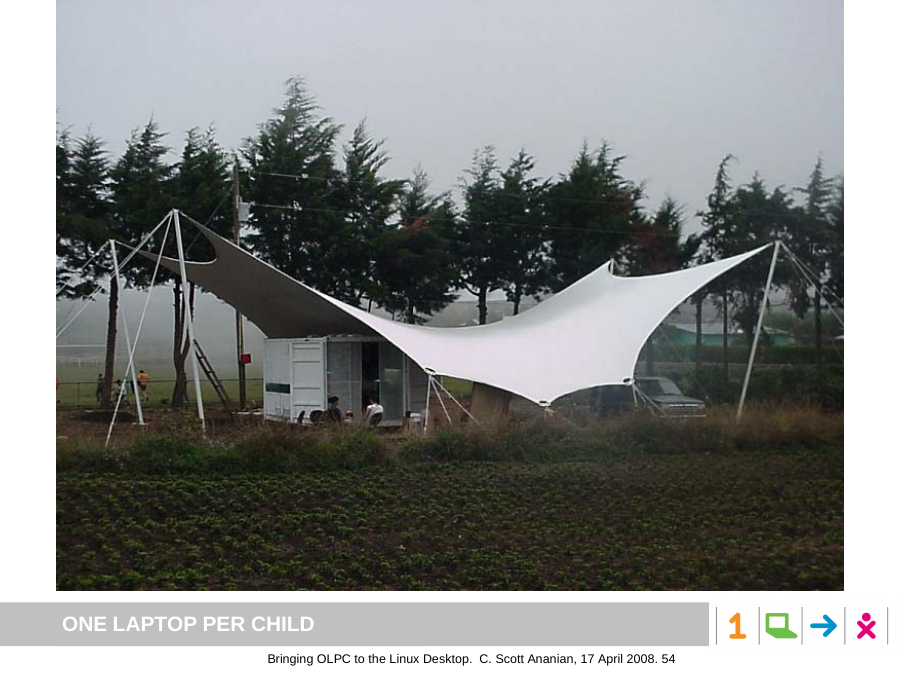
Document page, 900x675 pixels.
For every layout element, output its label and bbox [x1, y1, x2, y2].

picture [709, 598, 897, 654]
picture [56, 0, 844, 591]
